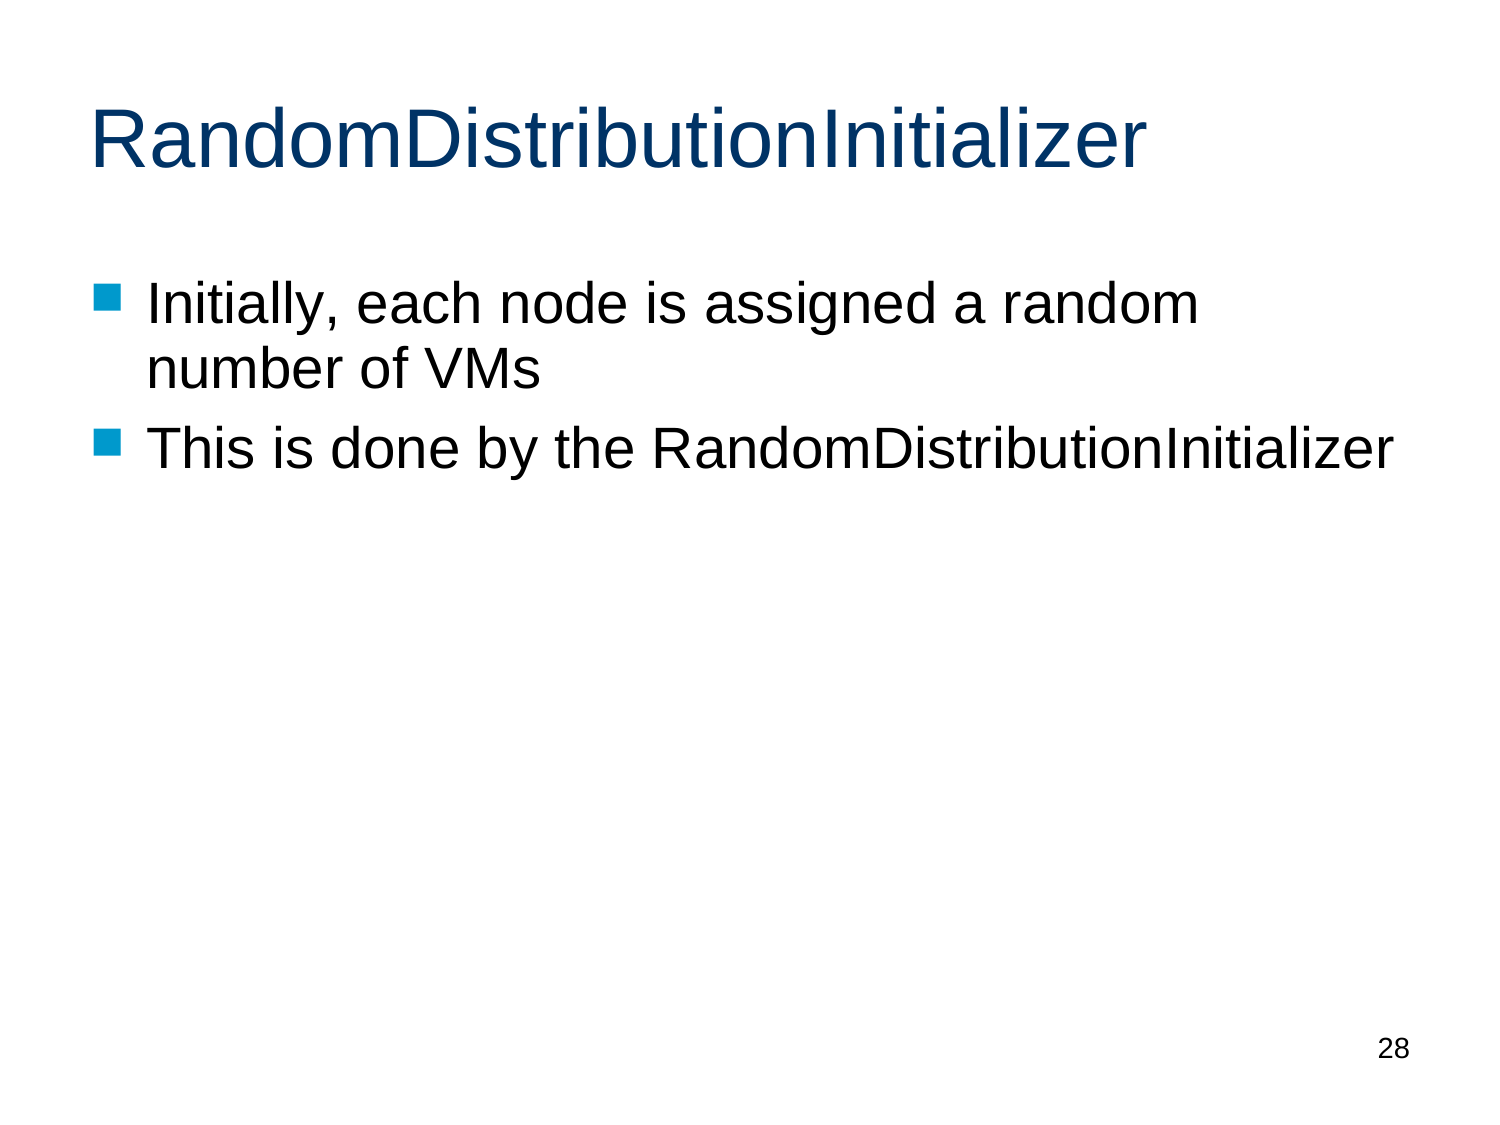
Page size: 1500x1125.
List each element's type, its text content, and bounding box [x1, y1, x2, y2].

list Initially, each node is assigned a random number of VMs This is done by the RandomDistributionInitializer [75, 263, 1425, 1007]
title RandomDistributionInitializer [75, 44, 1425, 233]
